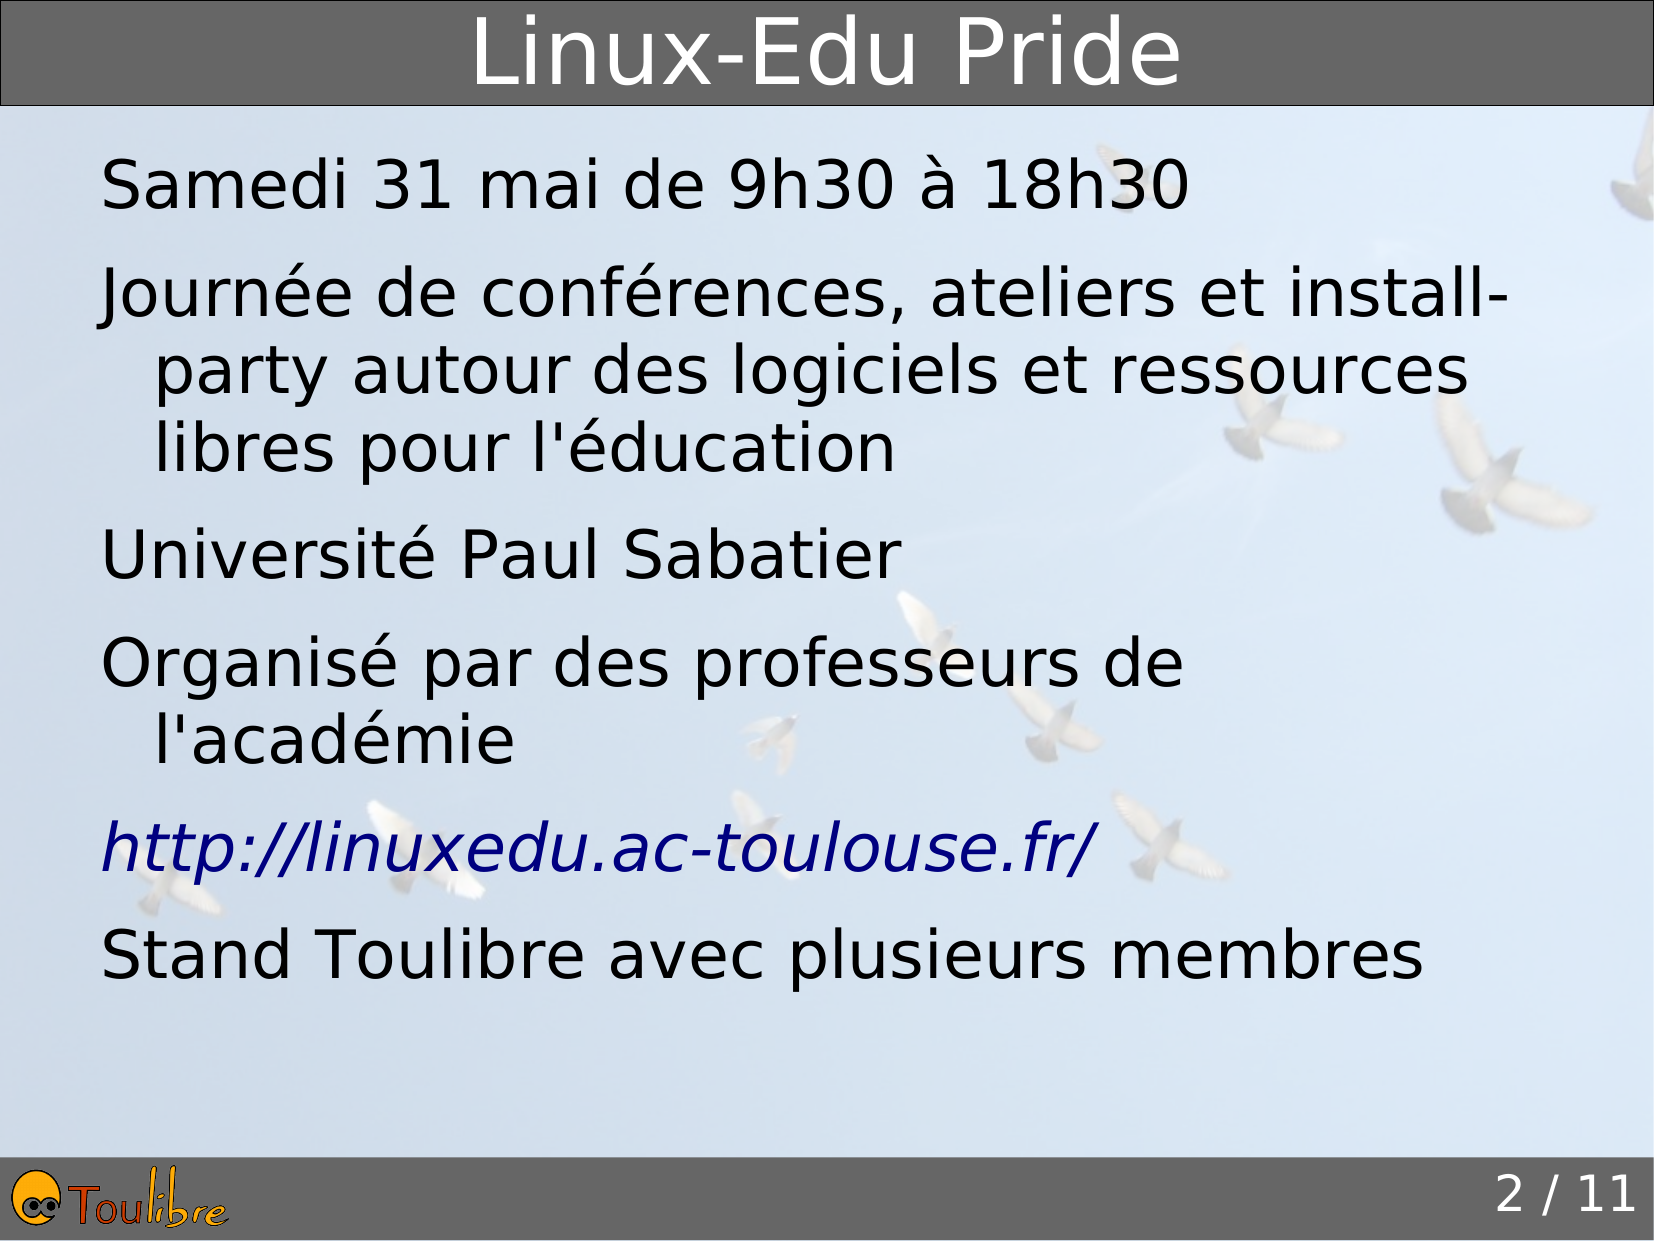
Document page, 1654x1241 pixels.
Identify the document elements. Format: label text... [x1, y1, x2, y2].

picture [11, 1165, 229, 1228]
list Samedi 31 mai de 9h30 à 18h30 Journée de conférences, ateliers et install-party autour des logiciels et ressources libres pour l'éducation Université Paul Sabatier Organisé par des professeurs de l'académie http://linuxedu.ac-toulouse.fr/ Stand Toulibre avec plusieurs membres [82, 146, 1571, 1094]
title Linux-Edu Pride [0, 0, 1654, 107]
